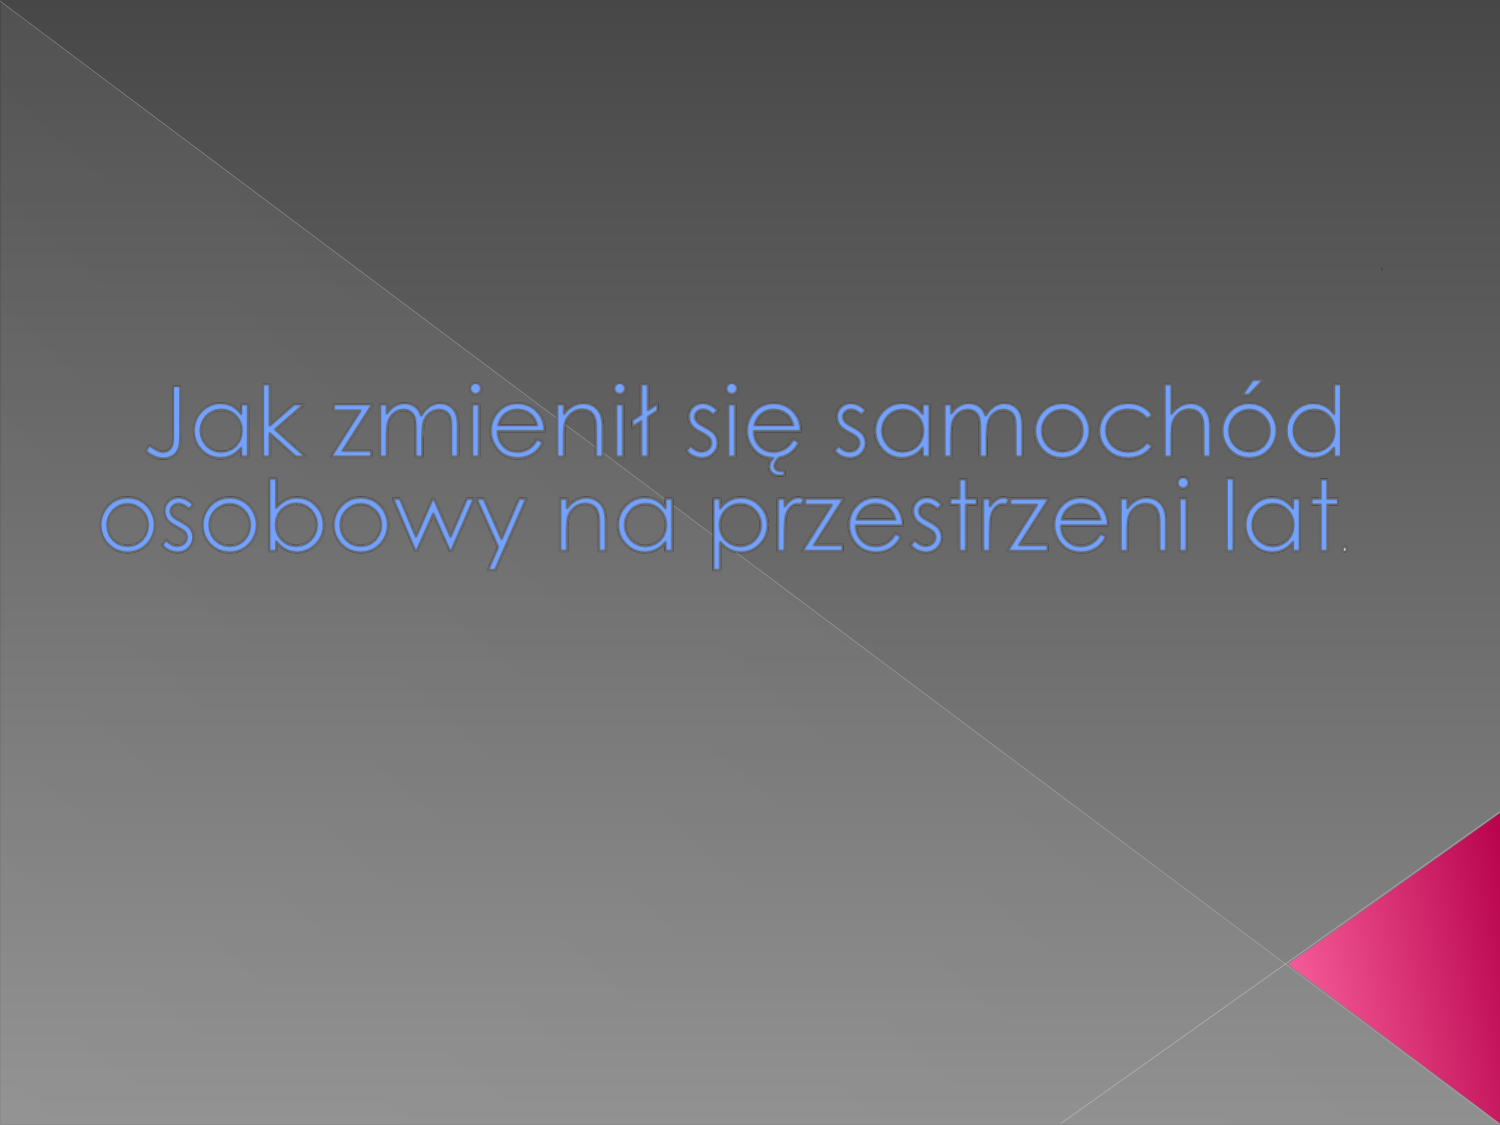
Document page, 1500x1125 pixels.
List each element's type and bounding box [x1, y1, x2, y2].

picture [35, 330, 1434, 666]
